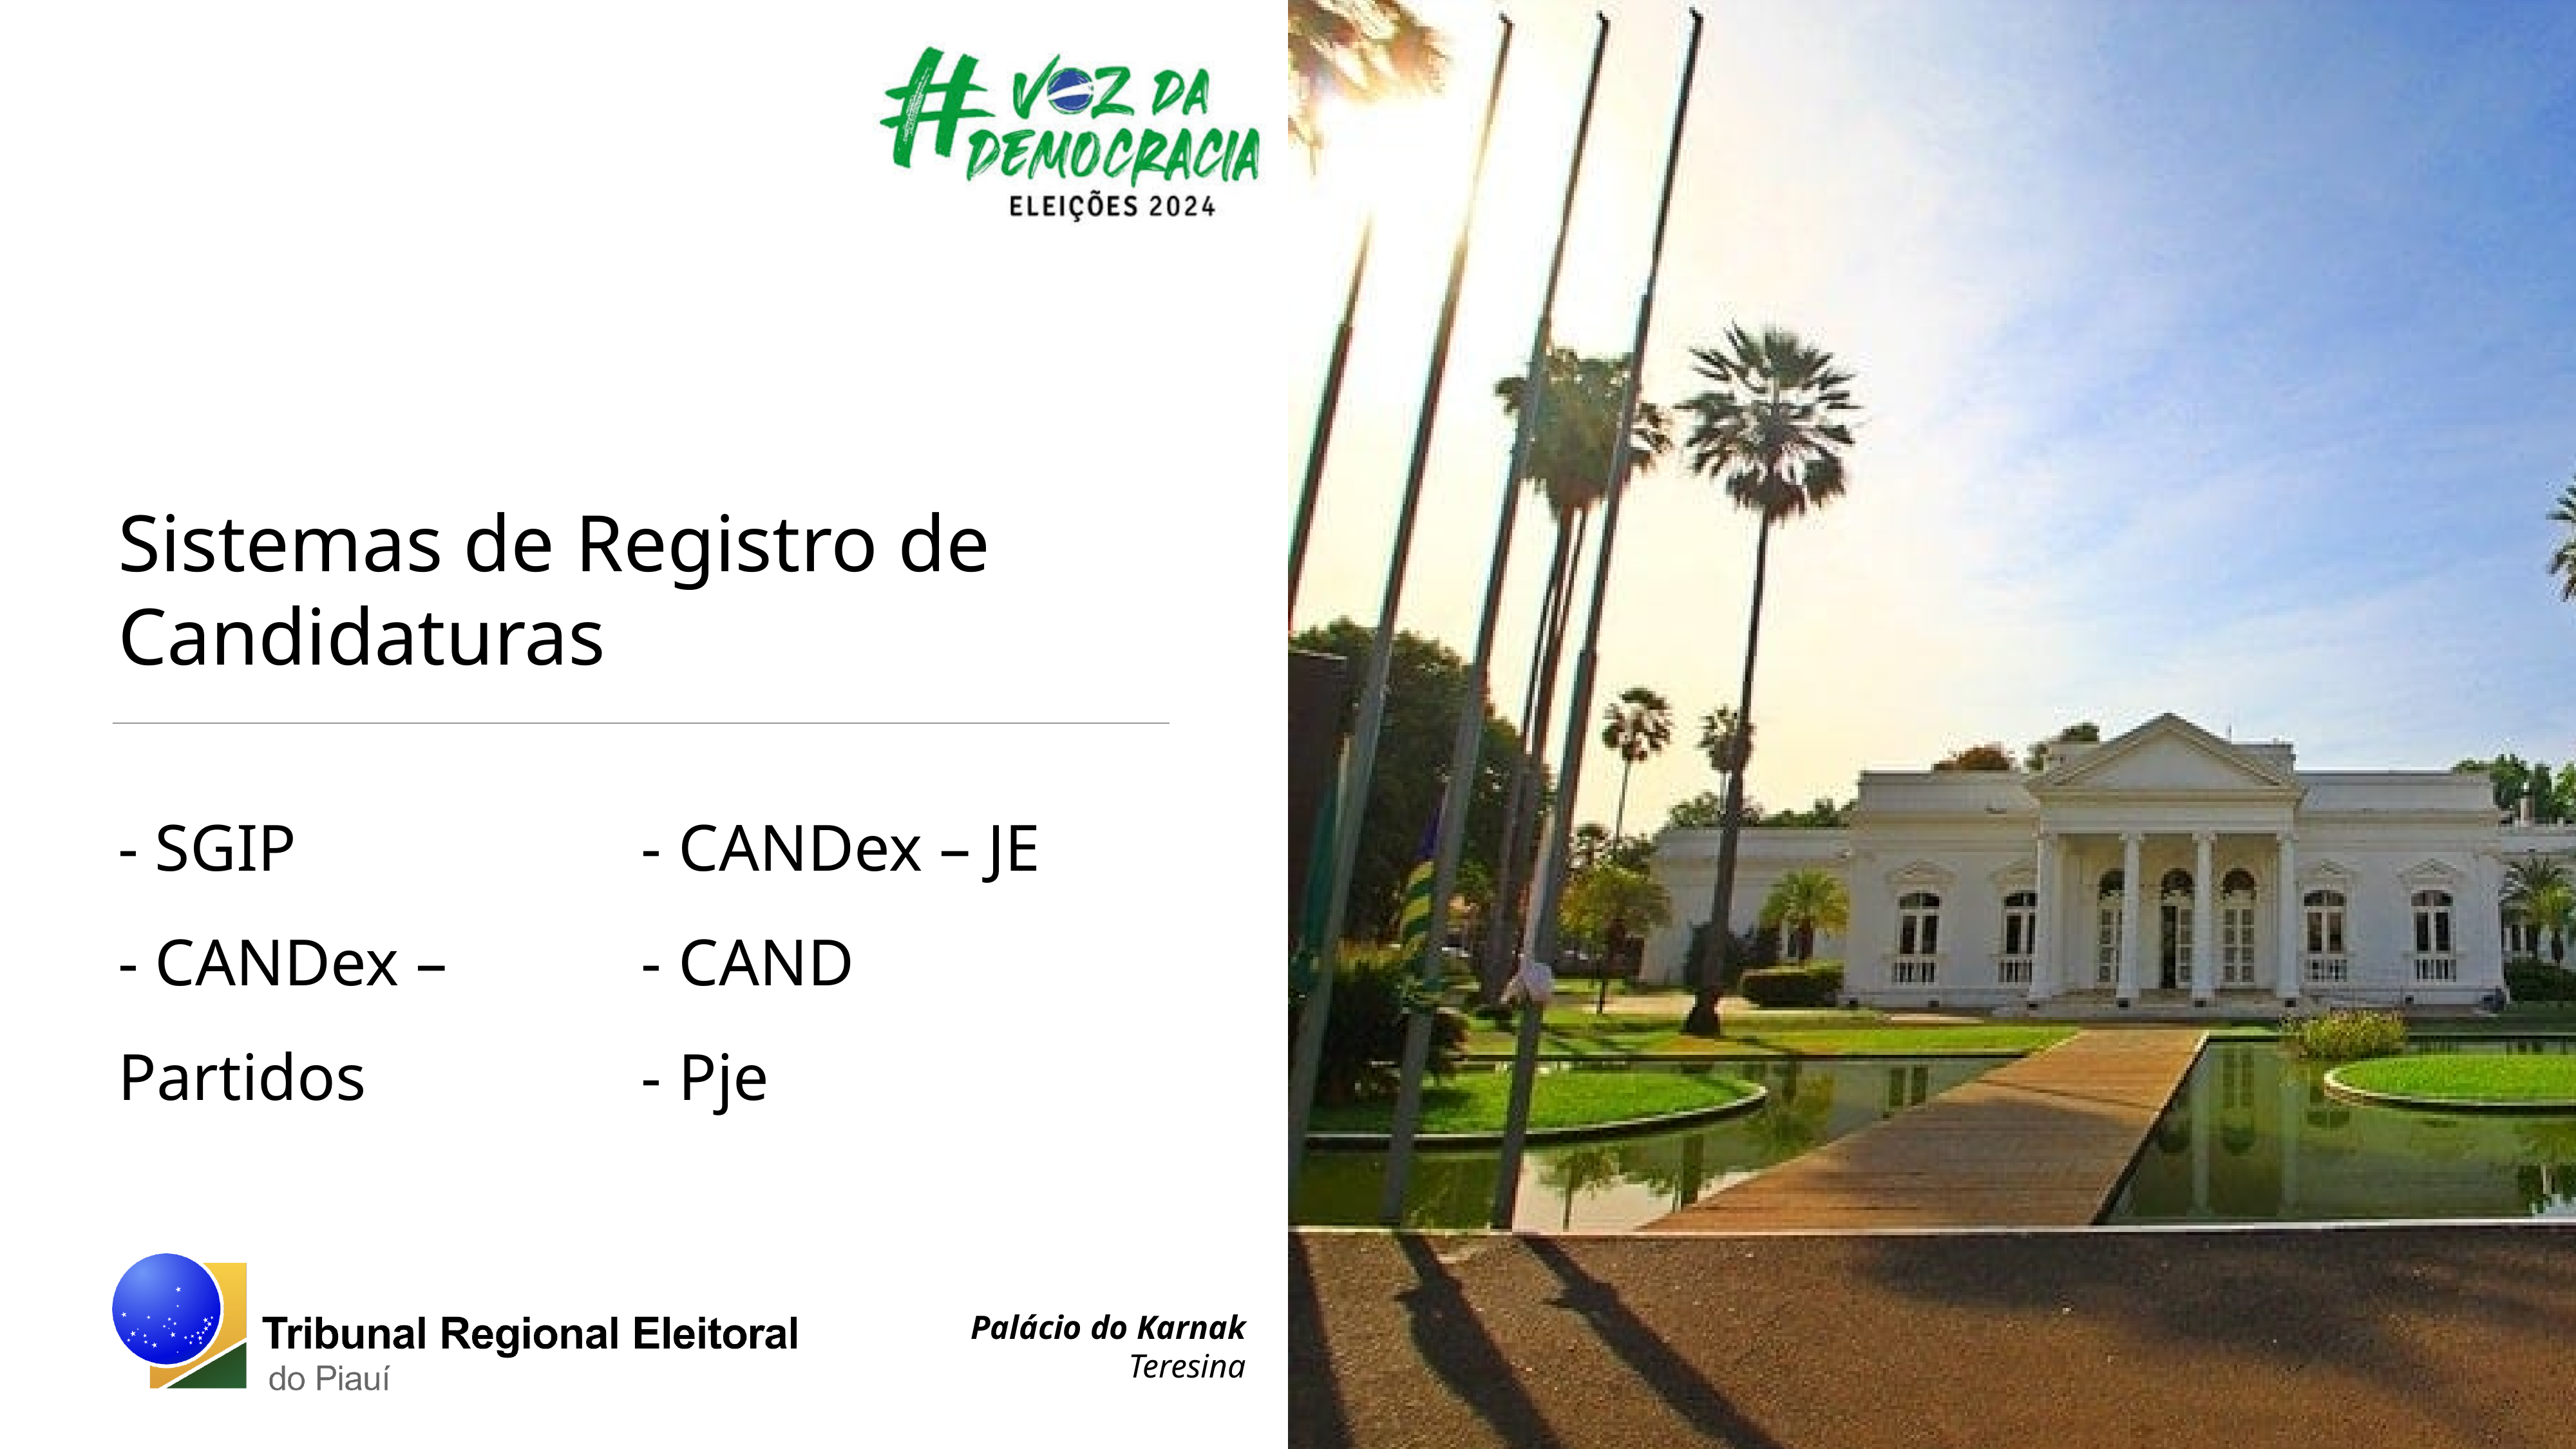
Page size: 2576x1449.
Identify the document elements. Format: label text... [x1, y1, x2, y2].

text_box Palácio do Karnak Teresina [936, 1302, 1252, 1390]
picture [873, 20, 1269, 234]
picture [112, 1253, 797, 1390]
picture [1288, 0, 2576, 1449]
list - SGIP - CANDex – Partidos - CANDex – JE - CAND - Pje [112, 763, 1170, 1235]
title Sistemas de Registro de Candidaturas [112, 213, 1170, 686]
